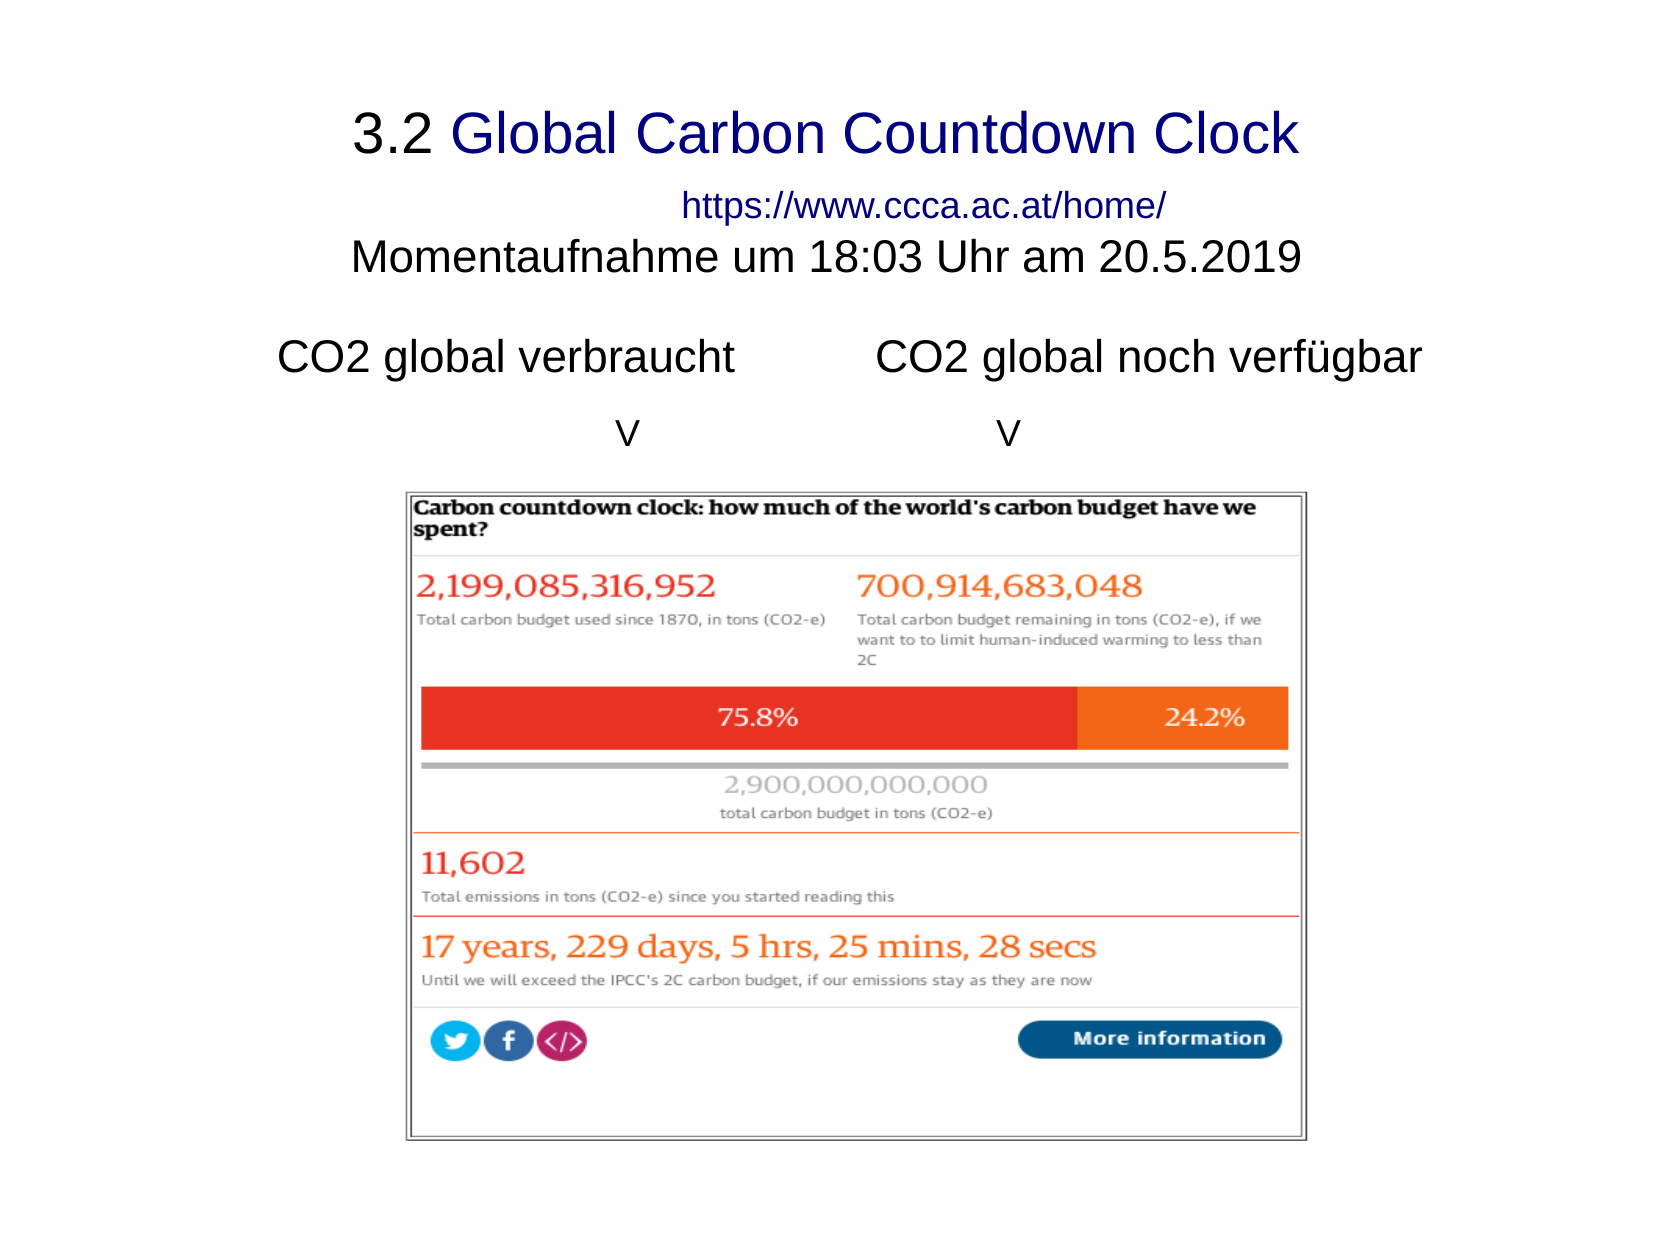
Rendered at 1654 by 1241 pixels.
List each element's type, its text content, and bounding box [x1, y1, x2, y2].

title 3.2 Global Carbon Countdown Clock https://www.ccca.ac.at/home/ Momentaufnahme um 18:03 Uhr am 20.5.2019 CO2 global verbraucht CO2 global noch verfügbar V V [82, 35, 1571, 394]
picture [395, 483, 1323, 1146]
